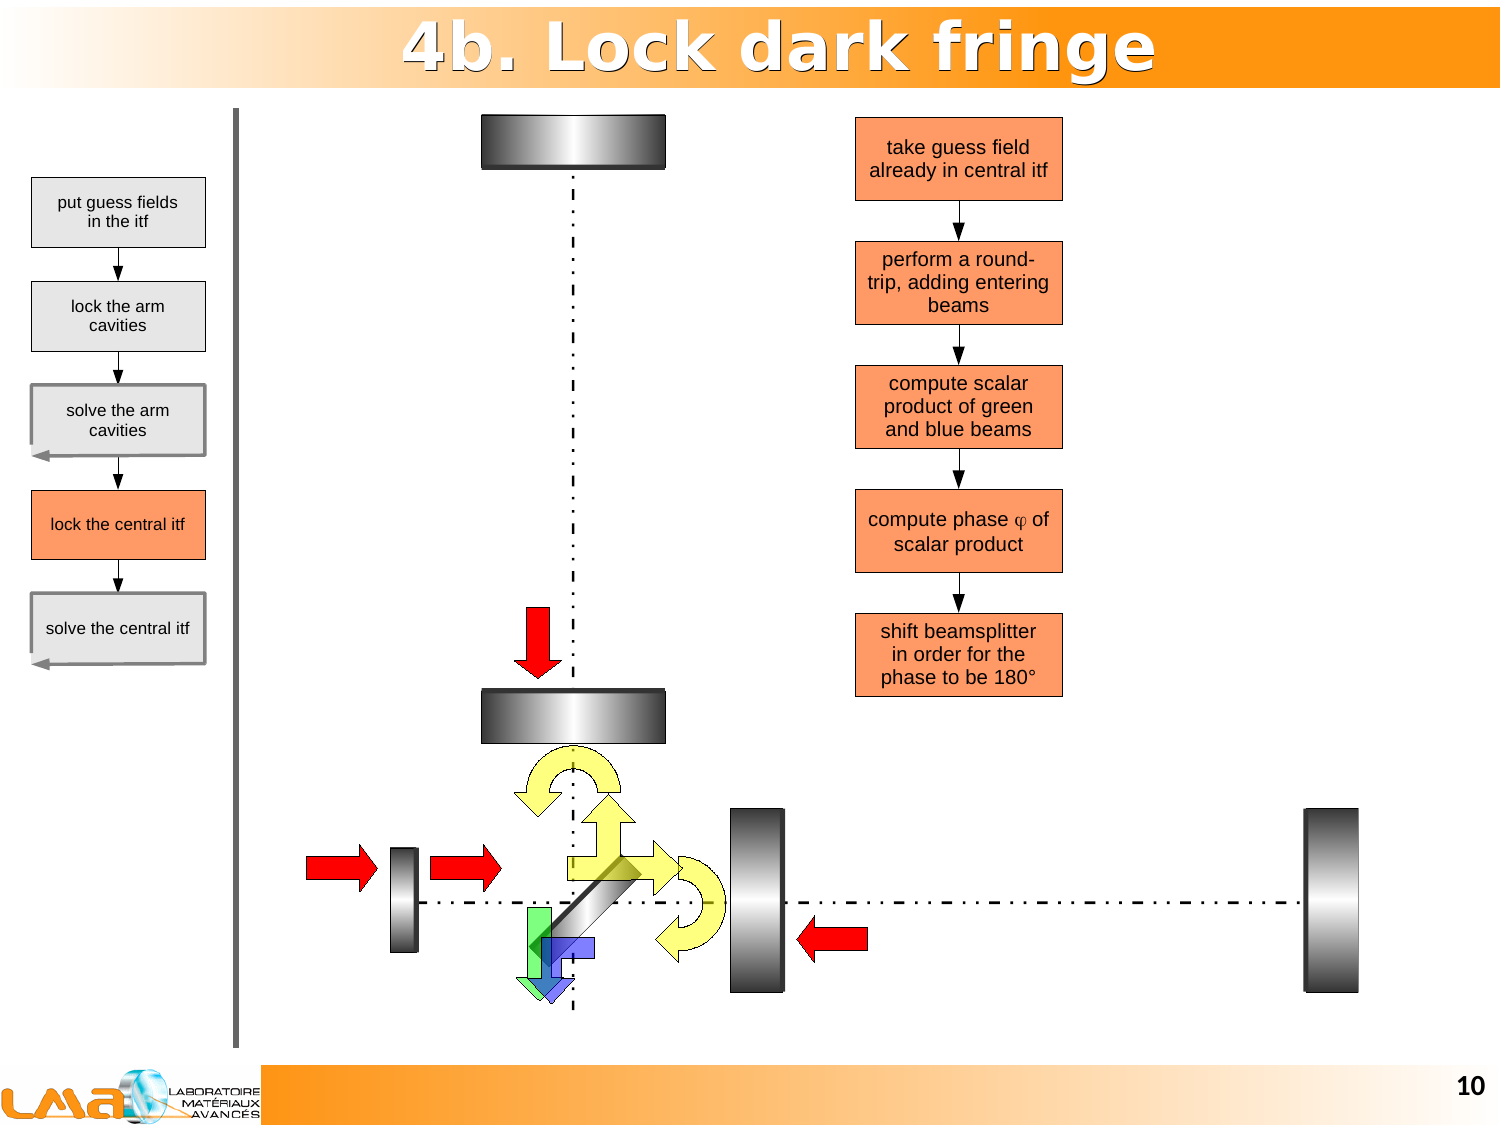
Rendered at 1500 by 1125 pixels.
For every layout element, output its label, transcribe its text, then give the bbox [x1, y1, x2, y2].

text_box [796, 915, 868, 963]
picture [29, 177, 207, 671]
text_box [514, 607, 562, 679]
text_box [430, 844, 502, 892]
text_box [516, 907, 595, 1004]
picture [0, 1065, 261, 1125]
text_box [306, 844, 378, 892]
text_box [514, 745, 726, 963]
picture [388, 97, 1359, 1012]
title 4b. Lock dark fringe [0, 7, 1500, 88]
